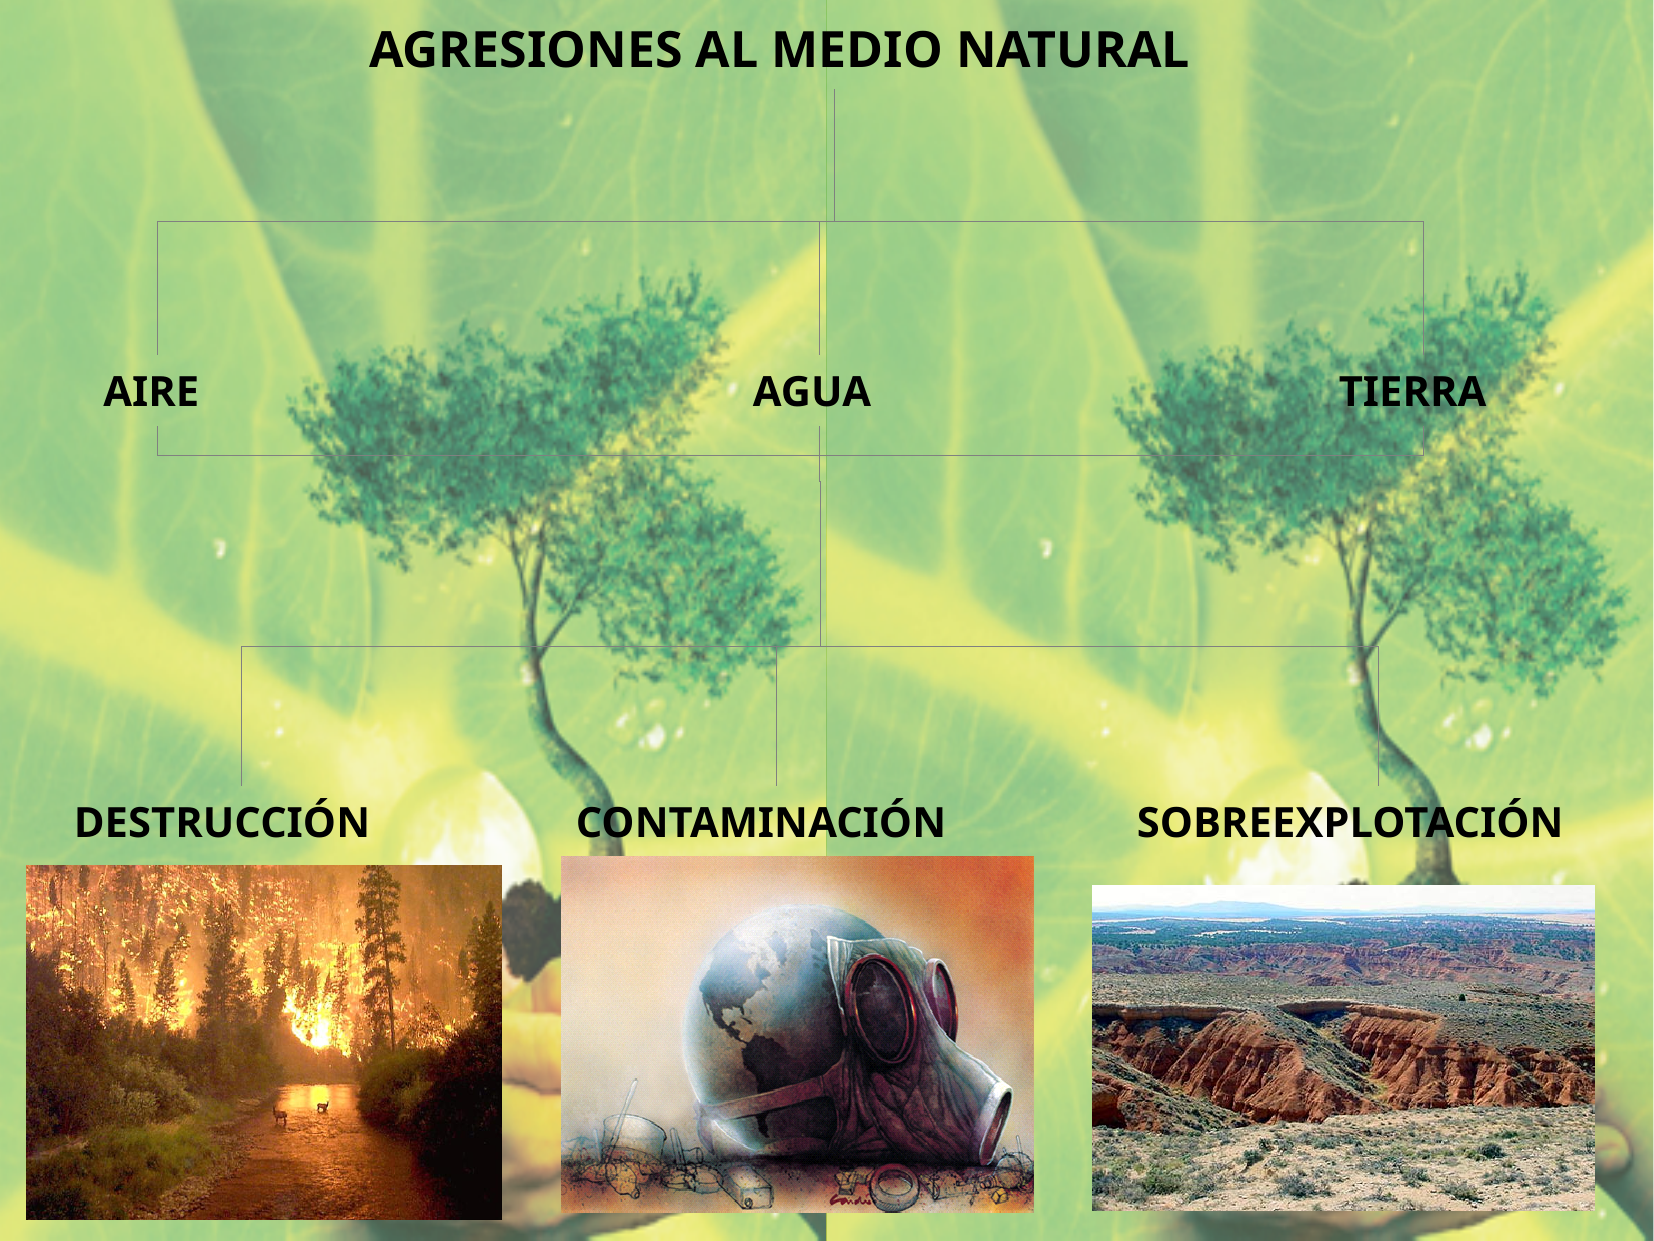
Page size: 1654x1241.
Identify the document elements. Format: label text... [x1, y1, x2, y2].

text_box SOBREEXPLOTACIÓN [1122, 785, 1636, 850]
text_box DESTRUCCIÓN [59, 785, 425, 850]
text_box AGRESIONES AL MEDIO NATURAL [354, 6, 1315, 81]
text_box TIERRA [1324, 354, 1523, 419]
text_box CONTAMINACIÓN [561, 785, 992, 850]
text_box AGUA [738, 354, 901, 419]
picture [0, 0, 1654, 1241]
text_box AIRE [88, 354, 227, 419]
